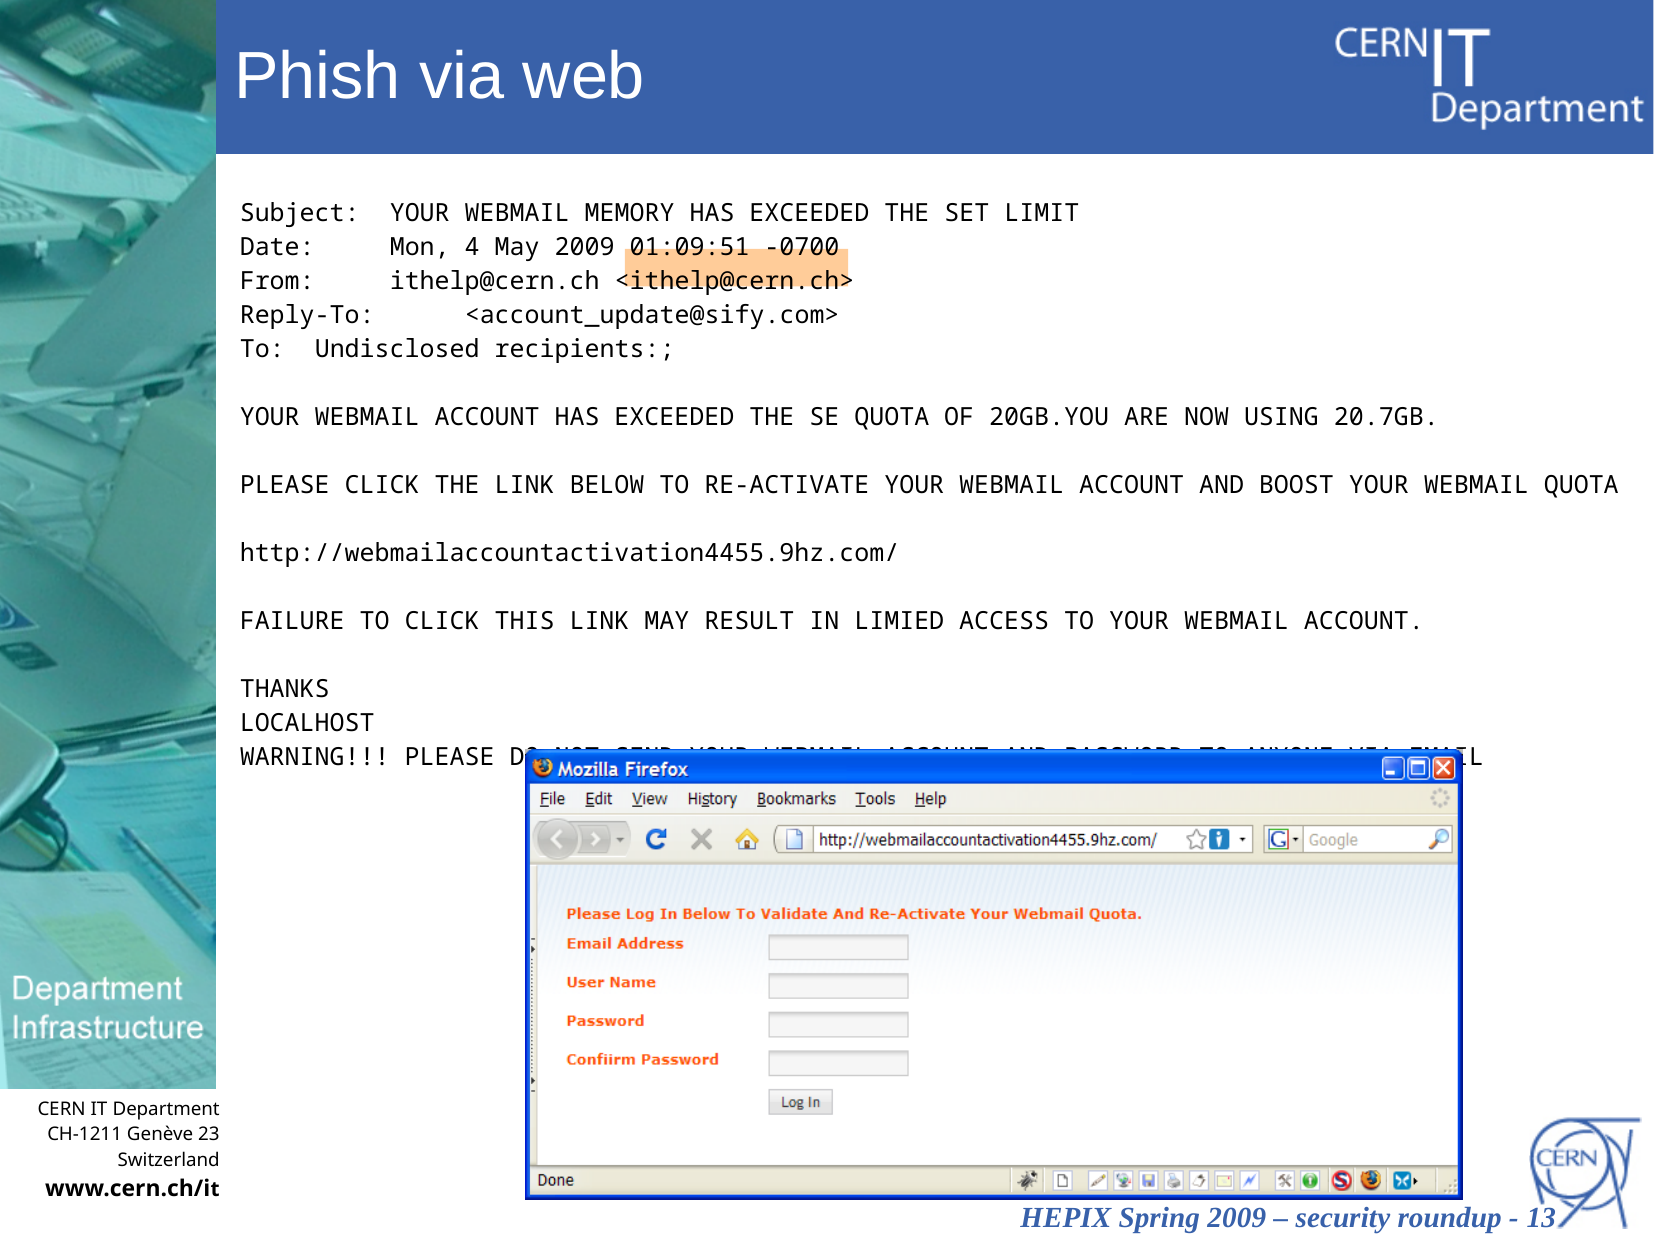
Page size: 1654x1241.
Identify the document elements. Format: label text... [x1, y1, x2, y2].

picture [1529, 1211, 1533, 1226]
text_box Subject: YOUR WEBMAIL MEMORY HAS EXCEEDED THE SET LIMIT Date: Mon, 4 May 2009 01:09:51 -0700 From: ithelp@cern.ch <ithelp@cern.ch> Reply-To: <account_update@sify.com> To: Undisclosed recipients:; YOUR WEBMAIL ACCOUNT HAS EXCEEDED THE SE QUOTA OF 20GB.YOU ARE NOW USING 20.7GB. PLEASE CLICK THE LINK BELOW TO RE-ACTIVATE YOUR WEBMAIL ACCOUNT AND BOOST YOUR WEBMAIL QUOTA http://webmailaccountactivation4455.9hz.com/ FAILURE TO CLICK THIS LINK MAY RESULT IN LIMIED ACCESS TO YOUR WEBMAIL ACCOUNT. THANKS LOCALHOST WARNING!!! PLEASE DO NOT SEND YOUR WEBMAIL ACCOUNT AND PASSWORD TO ANYONE VIA EMAIL [225, 187, 1651, 901]
title Phish via web [234, 0, 1241, 151]
picture [216, 0, 1654, 154]
picture [525, 749, 1463, 1201]
picture [1529, 1116, 1642, 1229]
